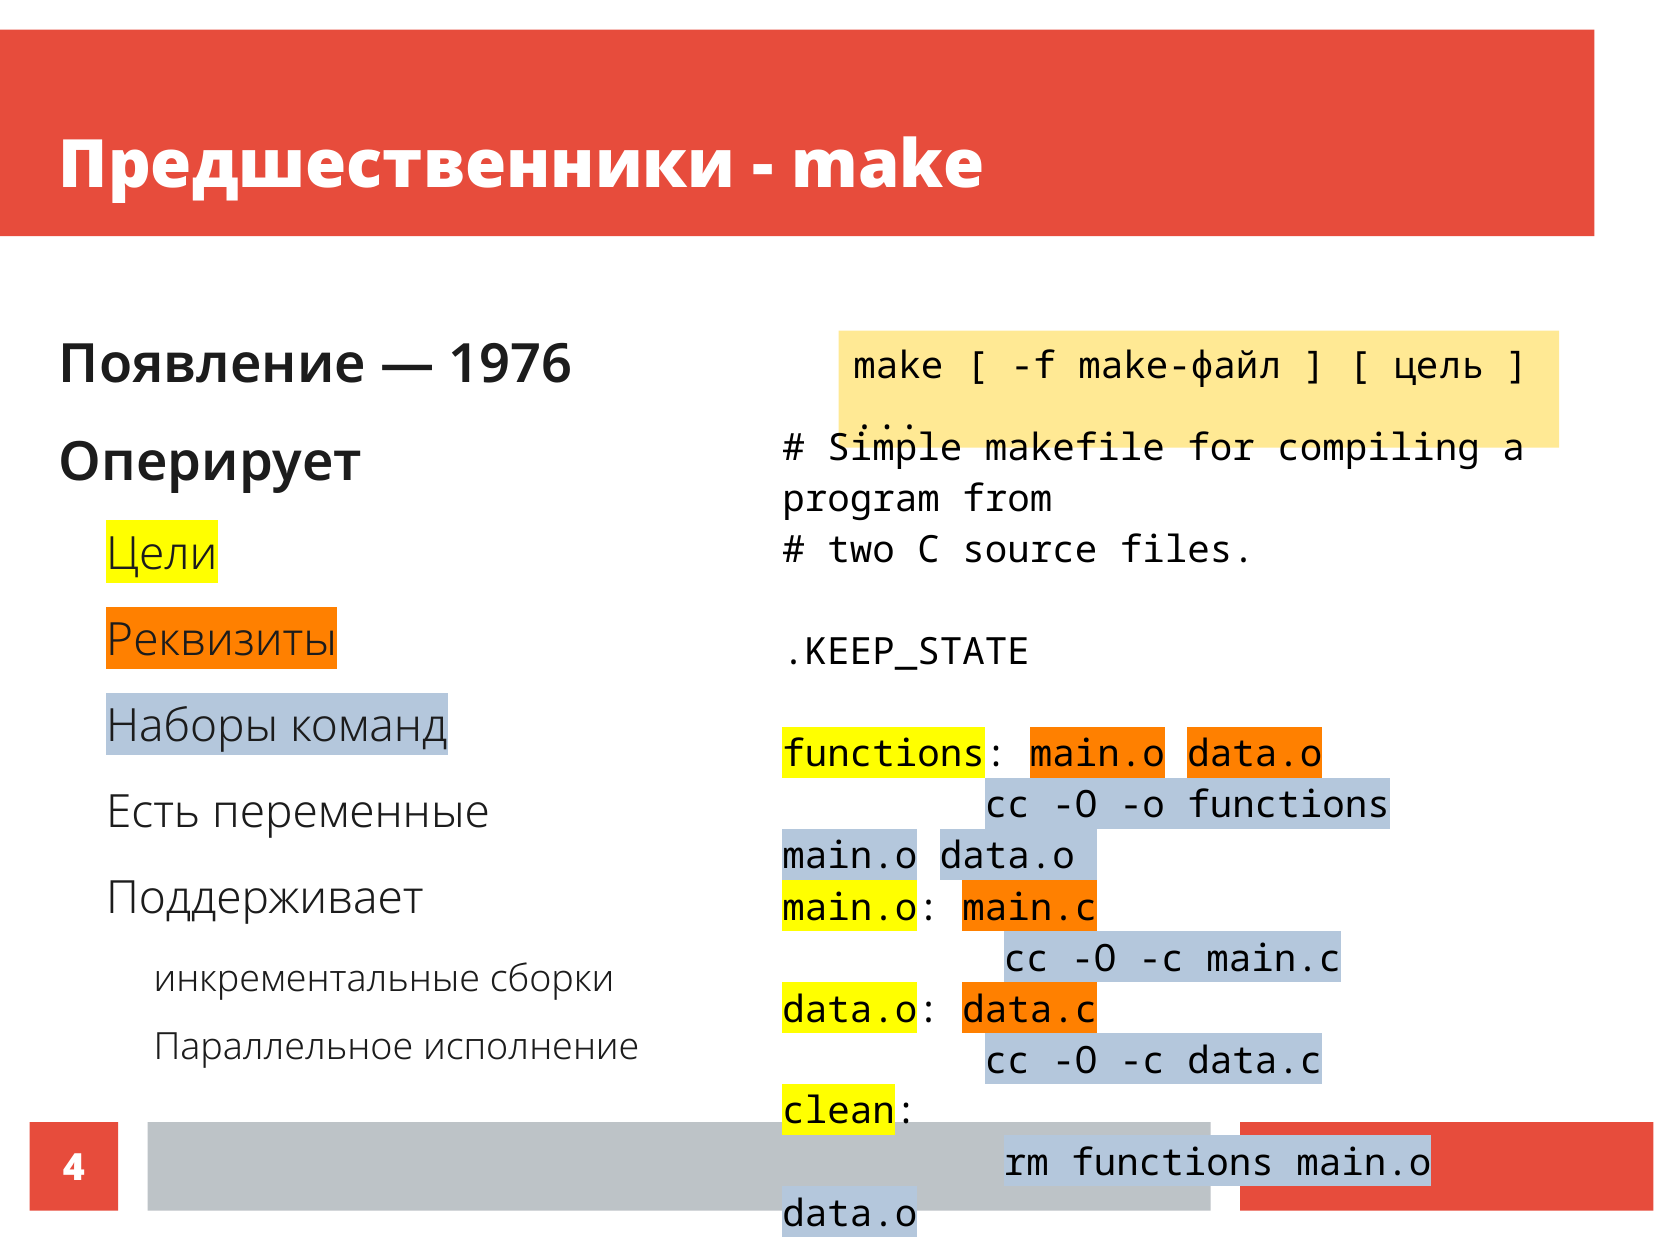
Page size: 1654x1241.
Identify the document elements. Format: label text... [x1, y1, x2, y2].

text_box make [ -f make-файл ] [ цель ] ... [838, 330, 1560, 390]
list Появление — 1976 Оперирует Цели Реквизиты Наборы команд Есть переменные Поддерживает инкрементальные сборки Параллельное исполнение [59, 324, 815, 1093]
text_box # Simple makefile for compiling a program from # two C source files. .KEEP_STATE functions: main.o data.o cc -O -o functions main.o data.o main.o: main.c cc -O -c main.c data.o: data.c cc -O -c data.c clean: rm functions main.o data.o [767, 413, 1560, 1093]
title Предшественники - make [59, 59, 1595, 207]
